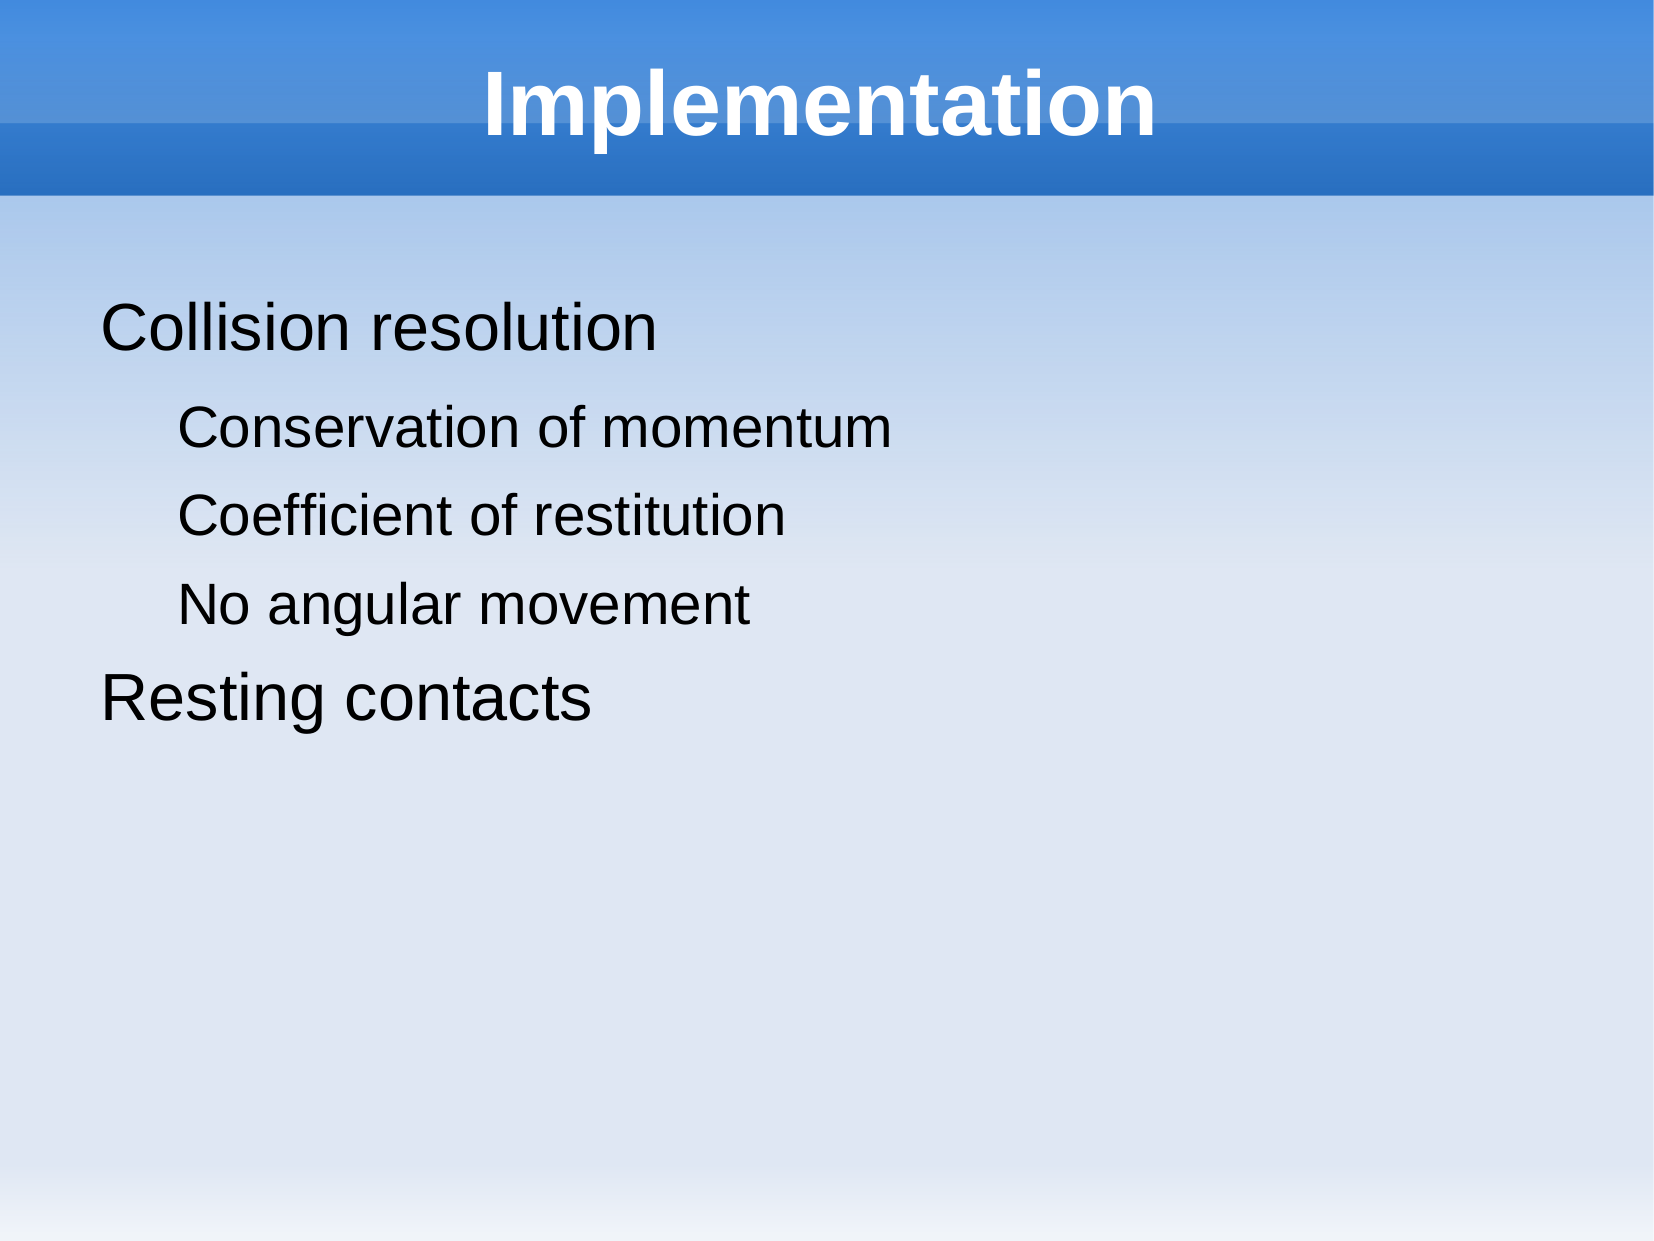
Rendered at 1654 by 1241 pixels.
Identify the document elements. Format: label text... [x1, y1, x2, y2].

title Implementation [76, 7, 1565, 200]
picture [0, 0, 1654, 1241]
list Collision resolution Conservation of momentum Coefficient of restitution No angular movement Resting contacts [82, 290, 1571, 1094]
